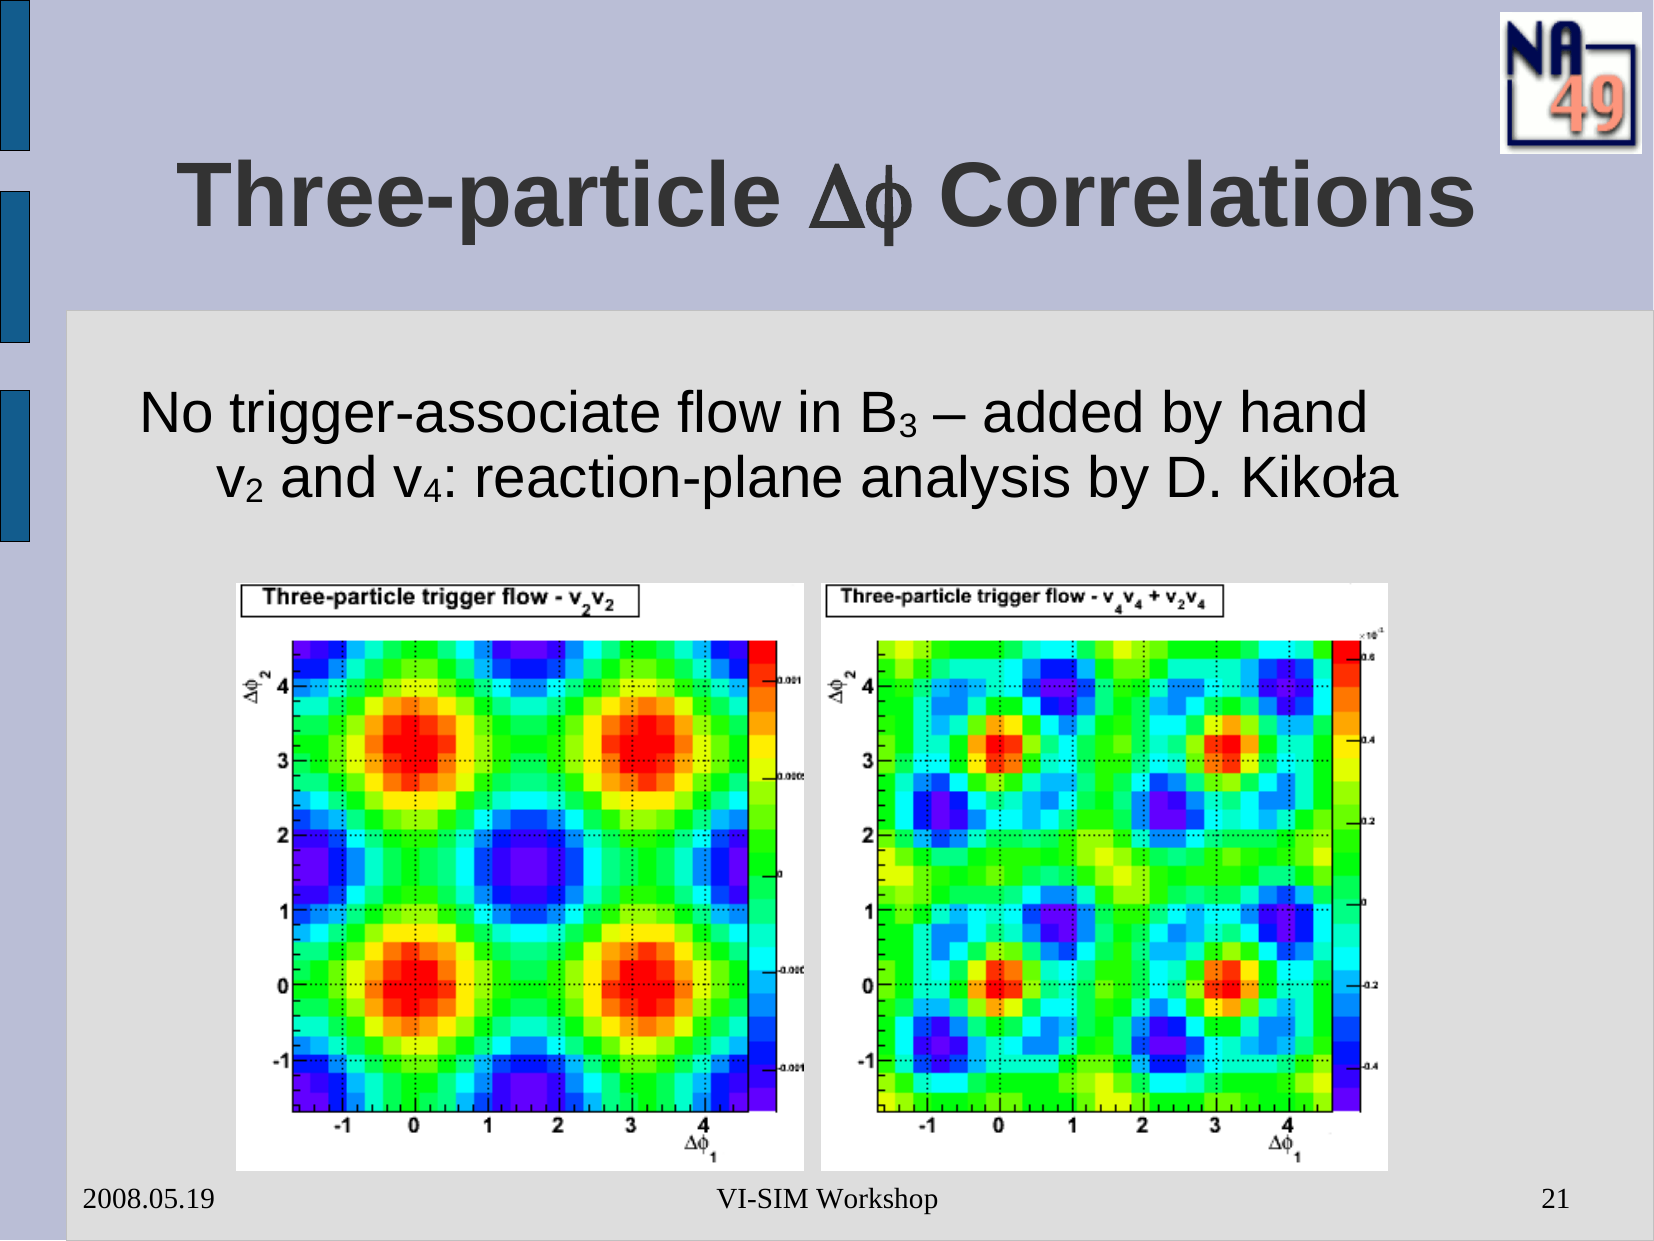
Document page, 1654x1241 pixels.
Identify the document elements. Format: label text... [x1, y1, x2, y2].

title Three-particle Df Correlations [121, 98, 1534, 291]
picture [236, 583, 804, 1171]
list No trigger-associate flow in B3 – added by hand v2 and v4: reaction-plane analysis by D. Kikoła [121, 380, 1534, 591]
picture [1500, 12, 1642, 154]
picture [821, 583, 1388, 1171]
